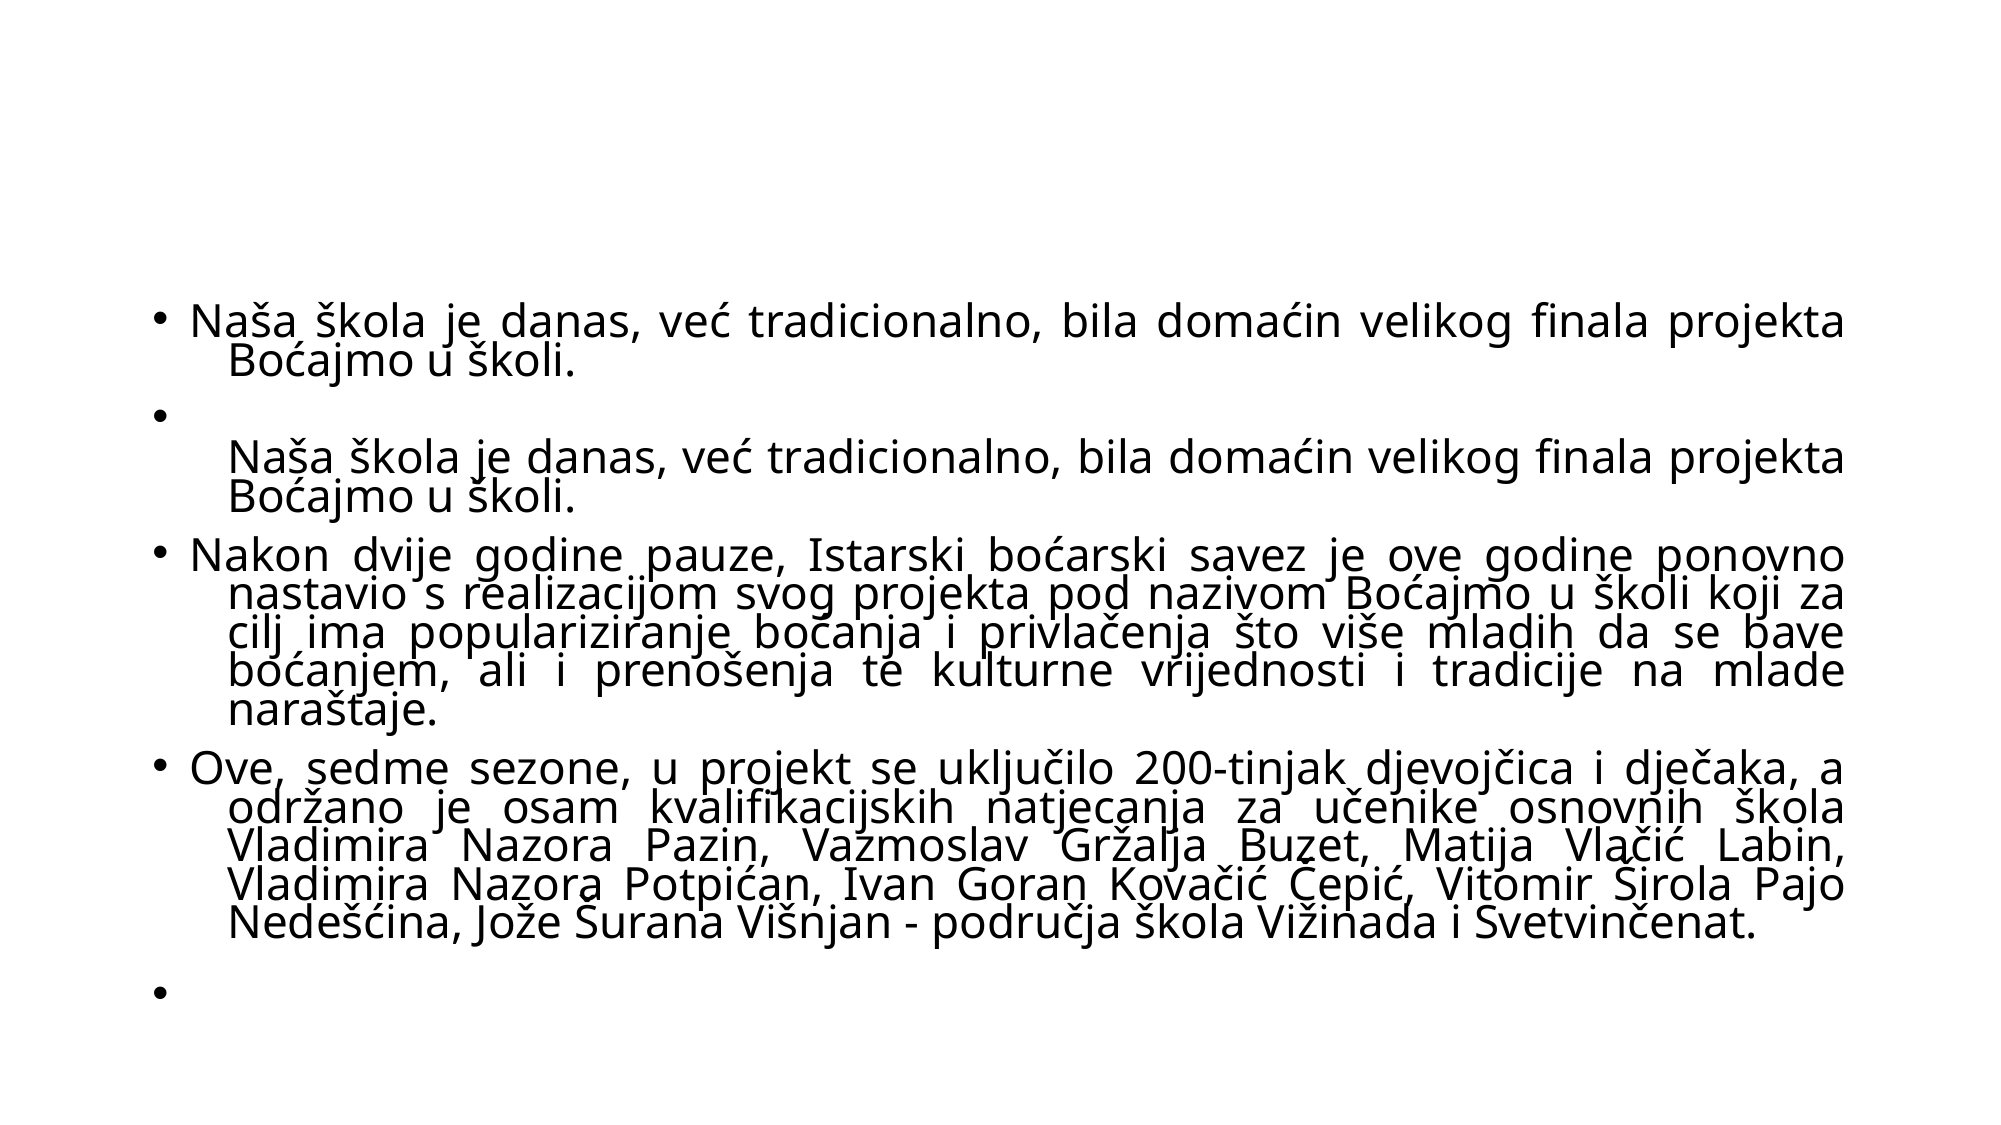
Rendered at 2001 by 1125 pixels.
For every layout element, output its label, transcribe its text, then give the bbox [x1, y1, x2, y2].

list Naša škola je danas, već tradicionalno, bila domaćin velikog finala projekta Boćajmo u školi. Naša škola je danas, već tradicionalno, bila domaćin velikog finala projekta Boćajmo u školi. Nakon dvije godine pauze, Istarski boćarski savez je ove godine ponovno nastavio s realizacijom svog projekta pod nazivom Boćajmo u školi koji za cilj ima populariziranje boćanja i privlačenja što više mladih da se bave boćanjem, ali i prenošenja te kulturne vrijednosti i tradicije na mlade naraštaje. Ove, sedme sezone, u projekt se uključilo 200-tinjak djevojčica i dječaka, a održano je osam kvalifikacijskih natjecanja za učenike osnovnih škola Vladimira Nazora Pazin, Vazmoslav Gržalja Buzet, Matija Vlačić Labin, Vladimira Nazora Potpićan, Ivan Goran Kovačić Čepić, Vitomir Širola Pajo Nedešćina, Jože Šurana Višnjan - područja škola Vižinada i Svetvinčenat. [137, 299, 1863, 1014]
